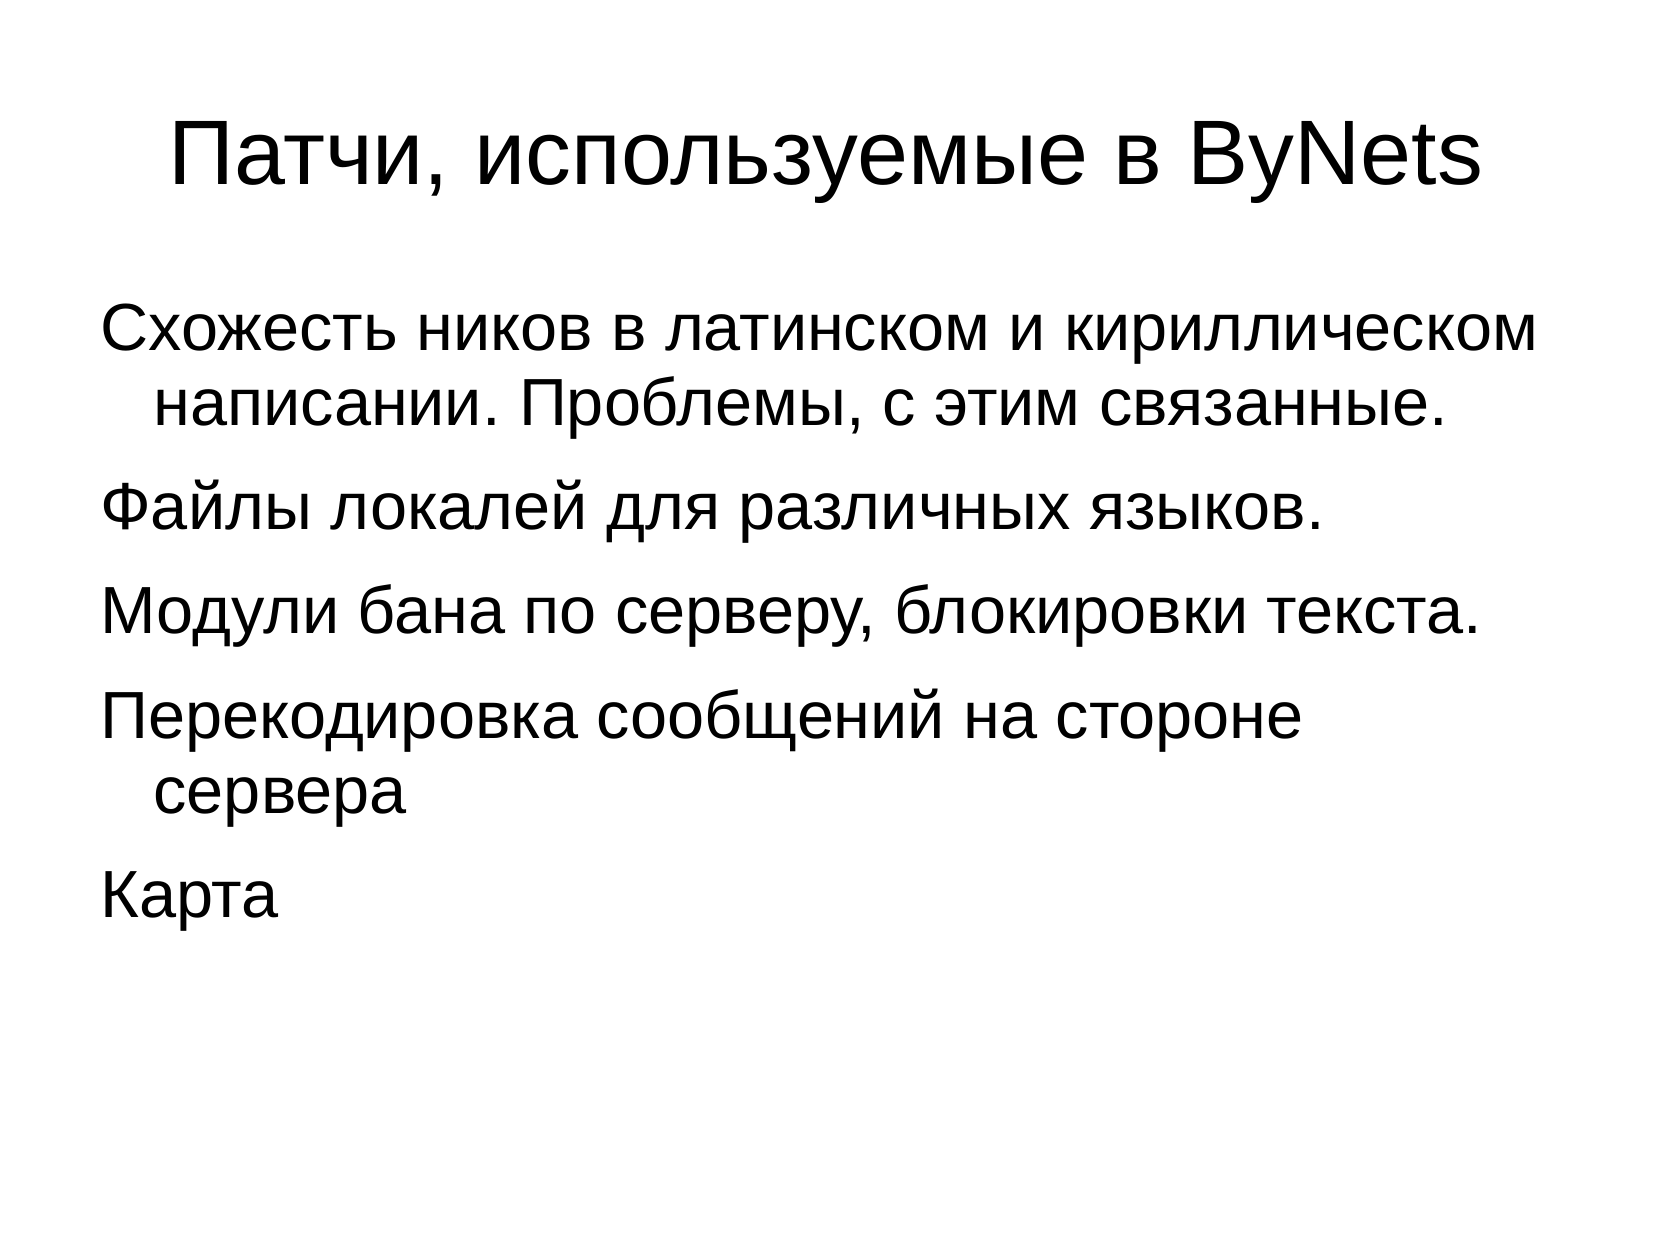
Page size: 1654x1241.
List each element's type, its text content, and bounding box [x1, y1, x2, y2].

list Схожесть ников в латинском и кириллическом написании. Проблемы, с этим связанные. Файлы локалей для различных языков. Модули бана по серверу, блокировки текста. Перекодировка сообщений на стороне сервера Карта [82, 290, 1571, 1094]
title Патчи, используемые в ByNets [82, 56, 1571, 250]
